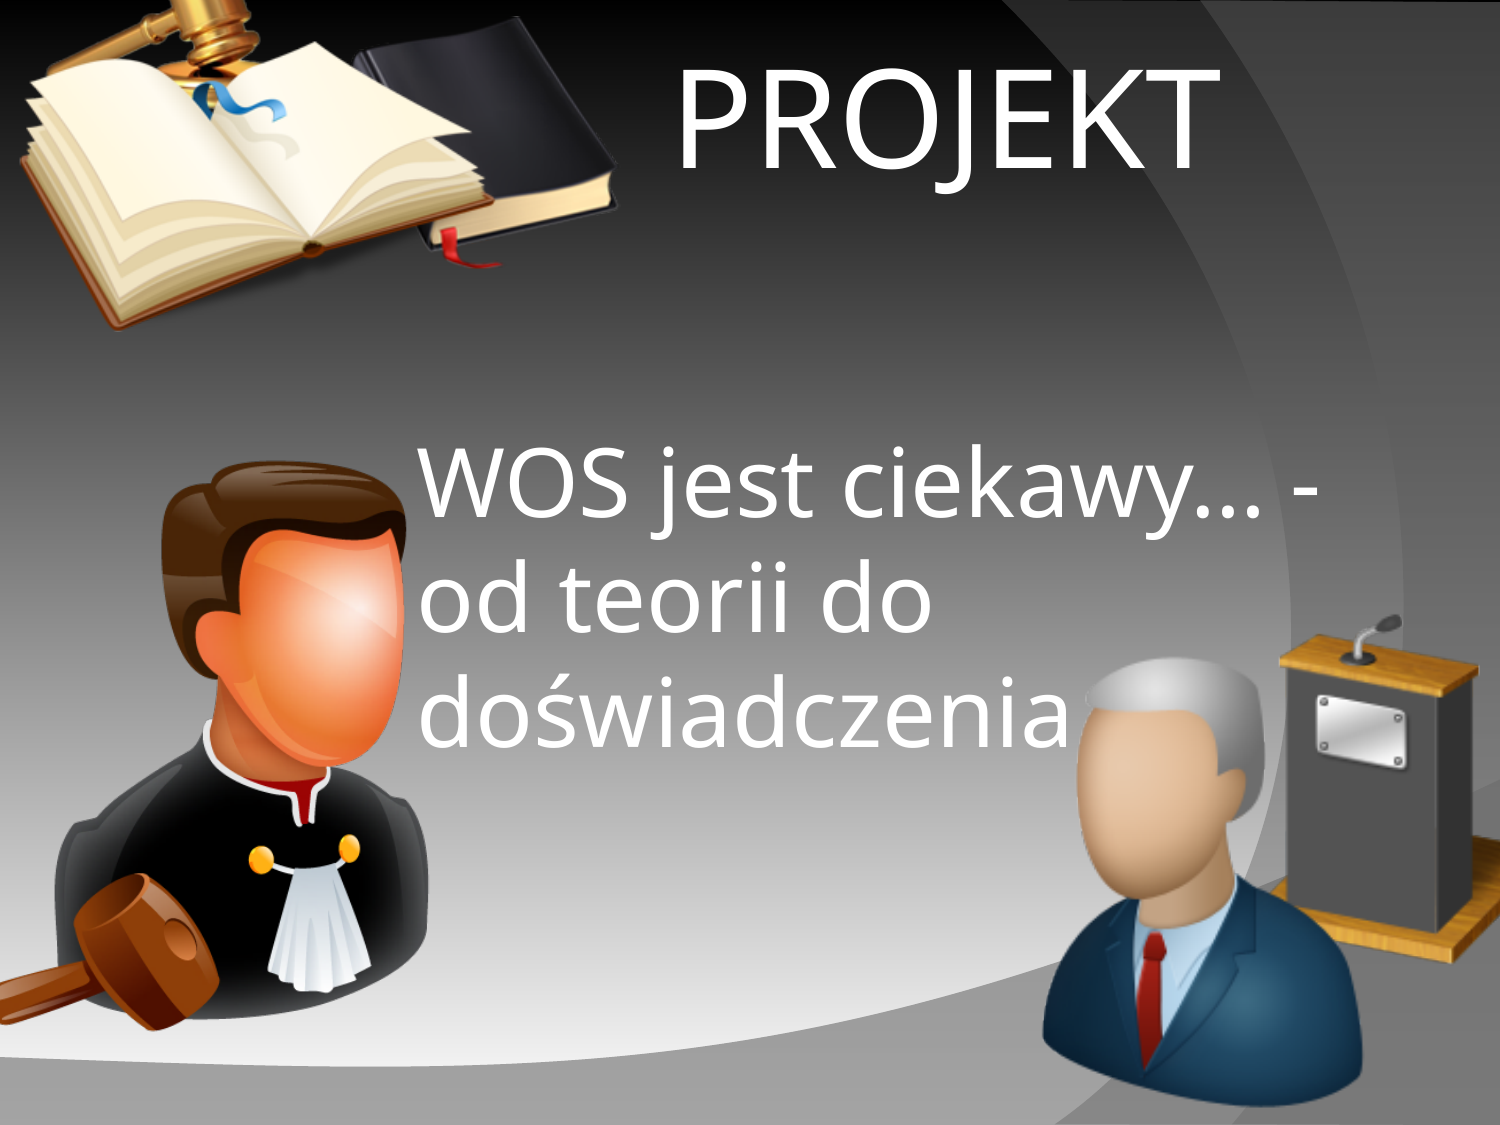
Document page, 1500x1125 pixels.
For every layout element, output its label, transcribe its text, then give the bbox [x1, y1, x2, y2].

picture [0, 0, 636, 344]
picture [1027, 581, 1500, 1125]
picture [0, 448, 528, 1035]
subtitle WOS jest ciekawy… - od teorii do doświadczenia [401, 413, 1459, 567]
title PROJEKT [636, 23, 1500, 225]
